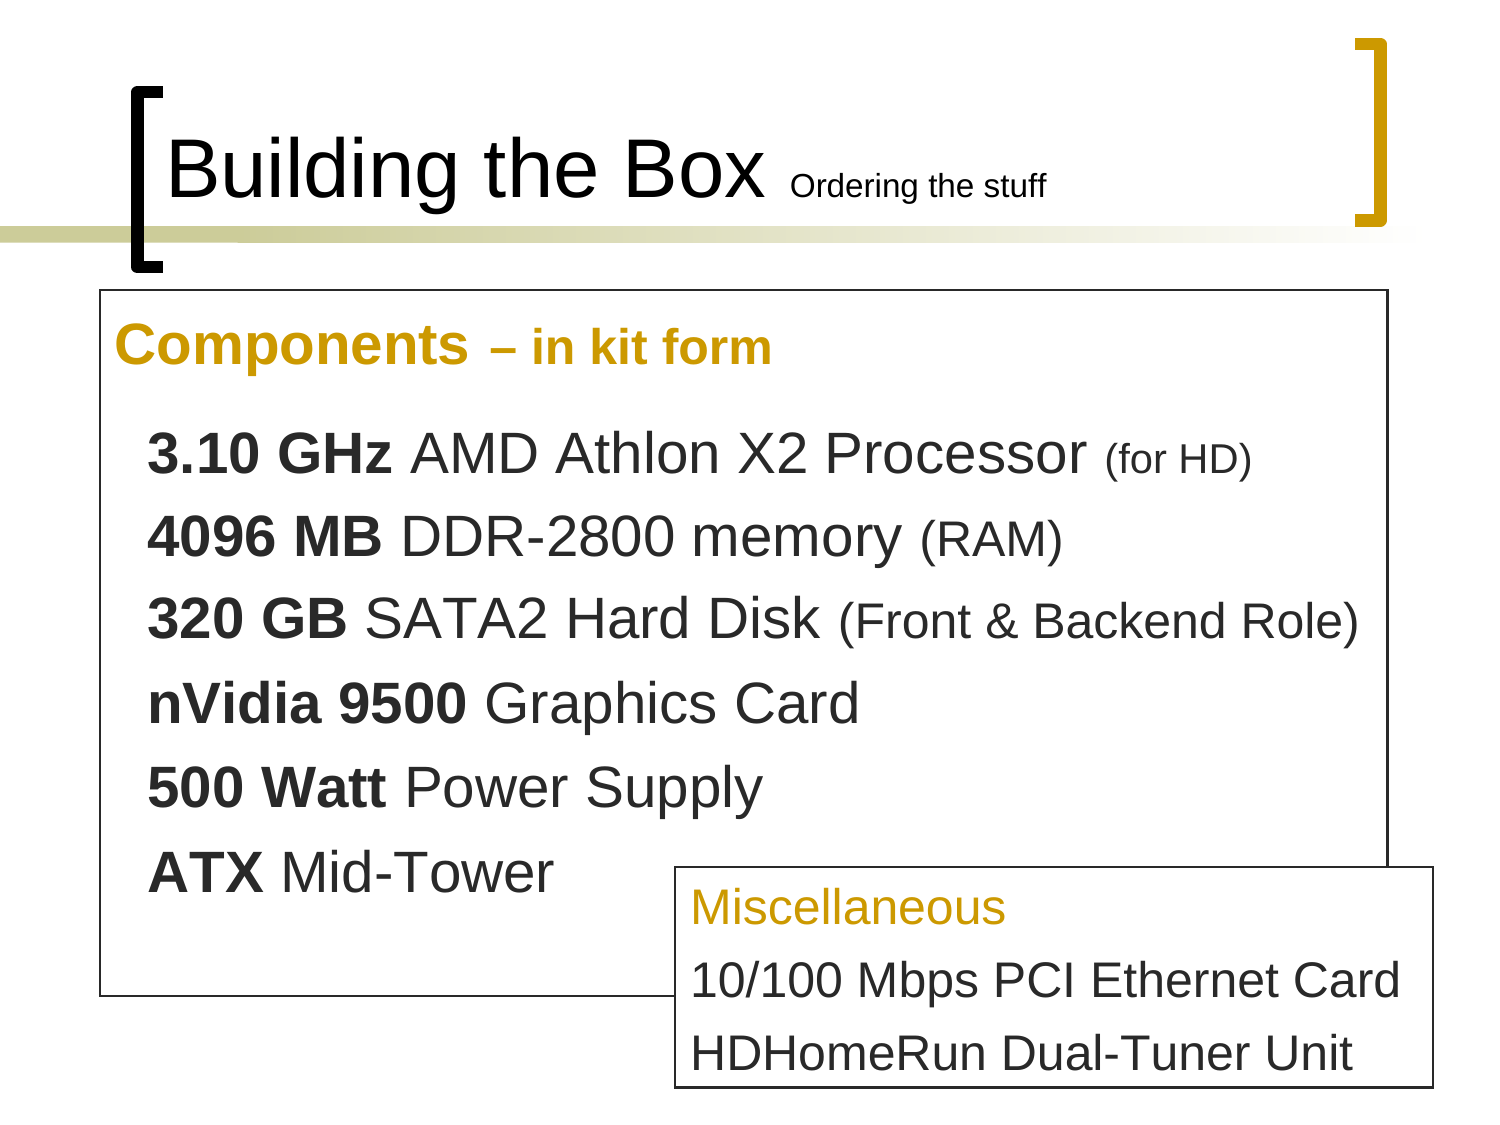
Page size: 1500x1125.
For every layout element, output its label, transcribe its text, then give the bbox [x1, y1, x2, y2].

text_box Components – in kit form 3.10 GHz AMD Athlon X2 Processor (for HD) 4096 MB DDR-2800 memory (RAM) 320 GB SATA2 Hard Disk (Front & Backend Role) nVidia 9500 Graphics Card 500 Watt Power Supply ATX Mid-Tower [99, 290, 1388, 997]
text_box Miscellaneous 10/100 Mbps PCI Ethernet Card HDHomeRun Dual-Tuner Unit [675, 867, 1433, 1088]
title Building the Box Ordering the stuff [149, 99, 1163, 238]
